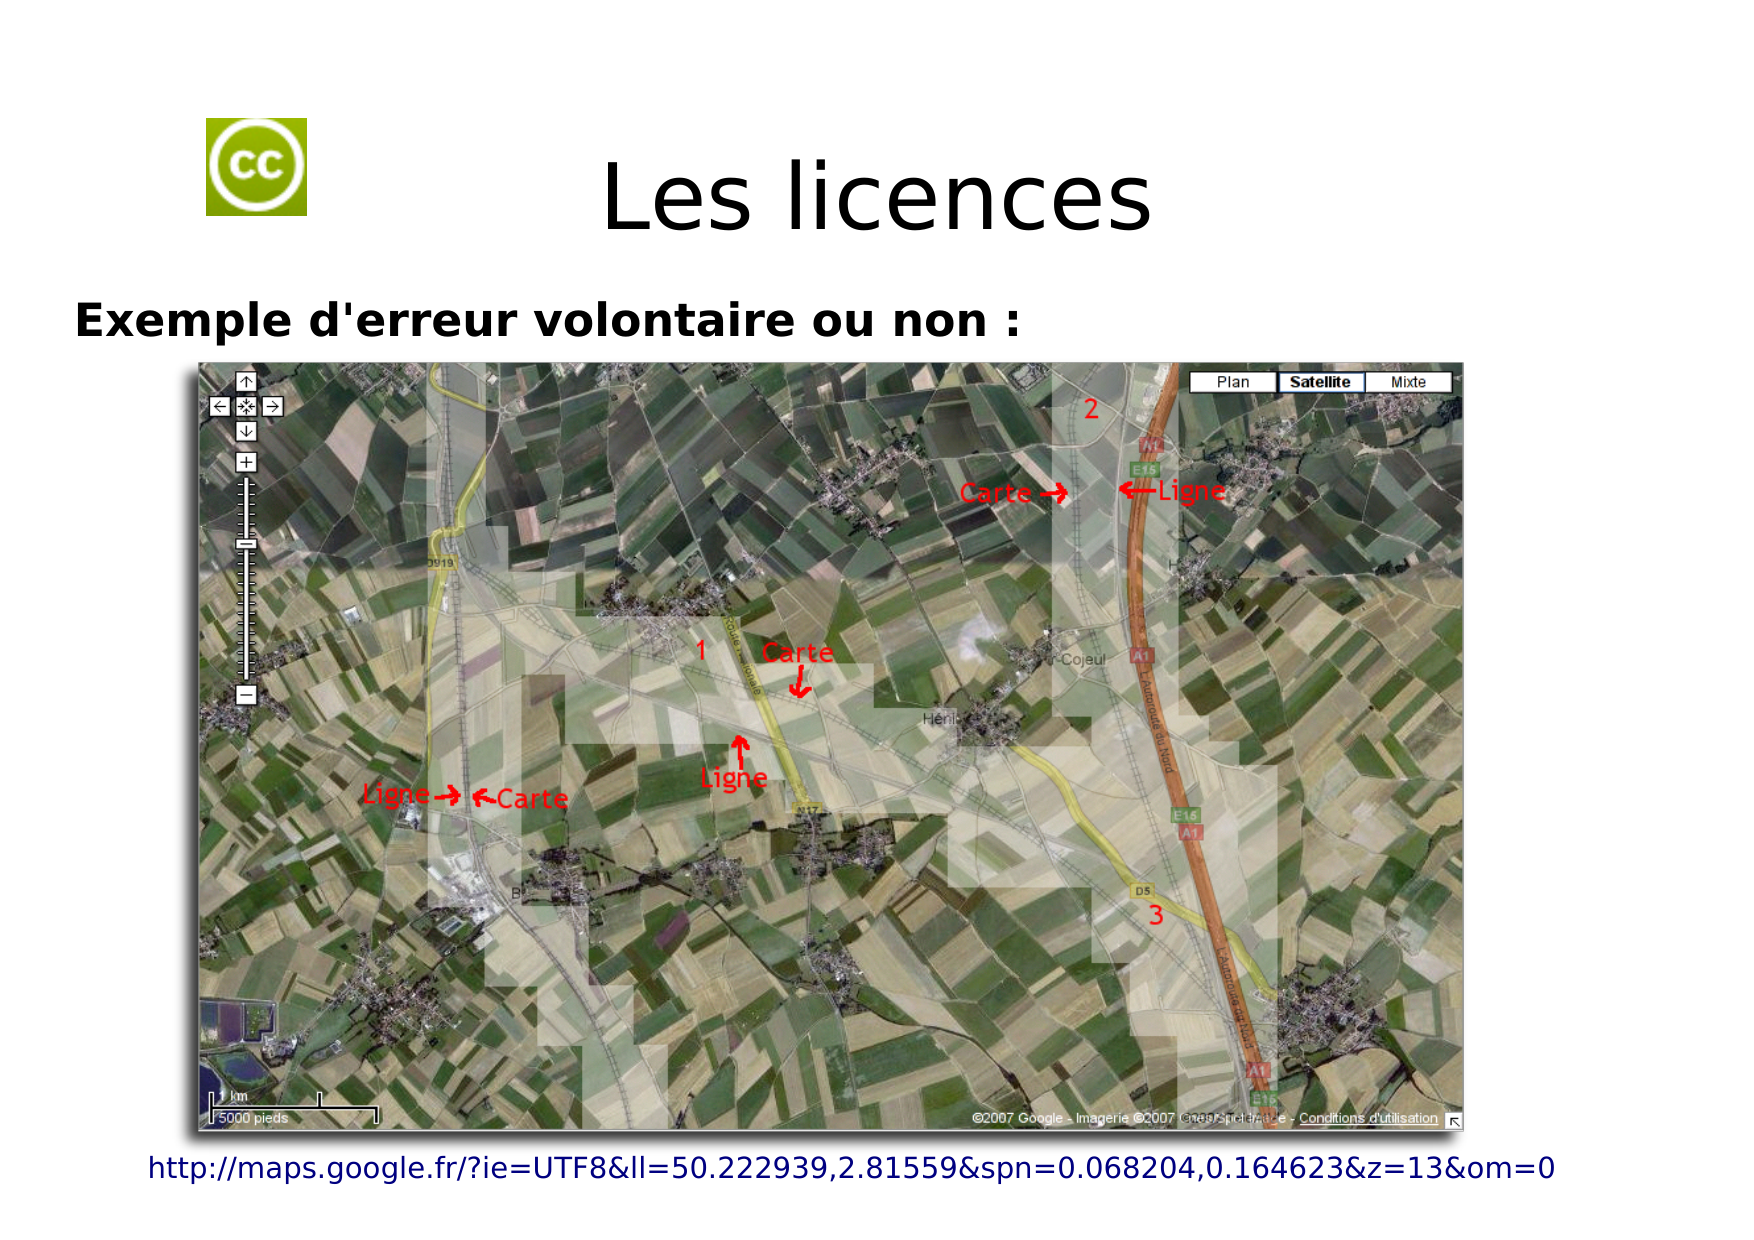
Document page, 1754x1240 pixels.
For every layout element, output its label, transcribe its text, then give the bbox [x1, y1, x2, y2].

text_box http://maps.google.fr/?ie=UTF8&ll=50.222939,2.81559&spn=0.068204,0.164623&z=13&om=0 [147, 1151, 1586, 1186]
title Les licences [140, 103, 1614, 286]
picture [206, 118, 307, 217]
text_box Exemple d'erreur volontaire ou non : [59, 286, 1695, 355]
picture [168, 355, 1473, 1151]
